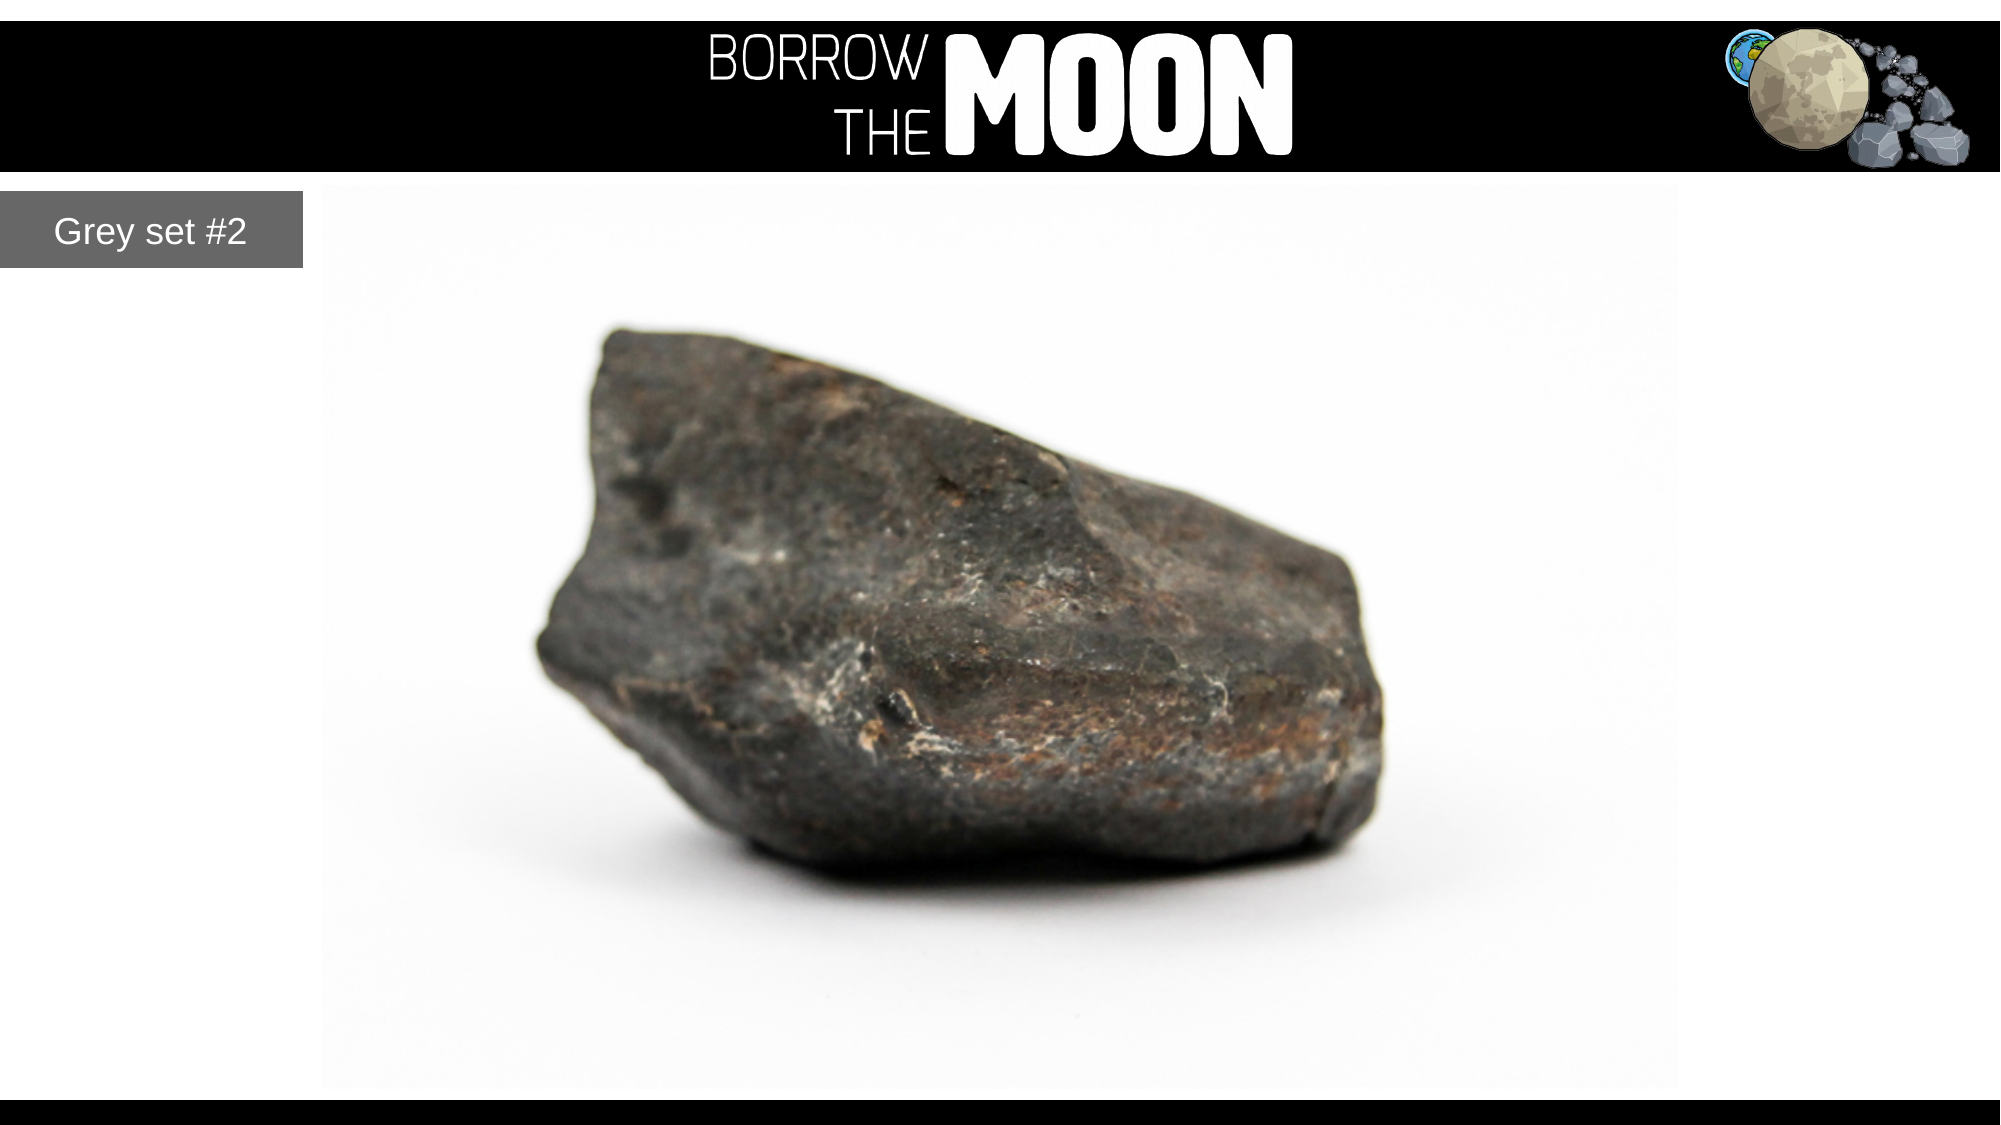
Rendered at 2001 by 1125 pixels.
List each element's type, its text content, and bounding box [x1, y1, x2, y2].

text_box Grey set #2 [0, 191, 303, 268]
picture [322, 185, 1678, 1089]
